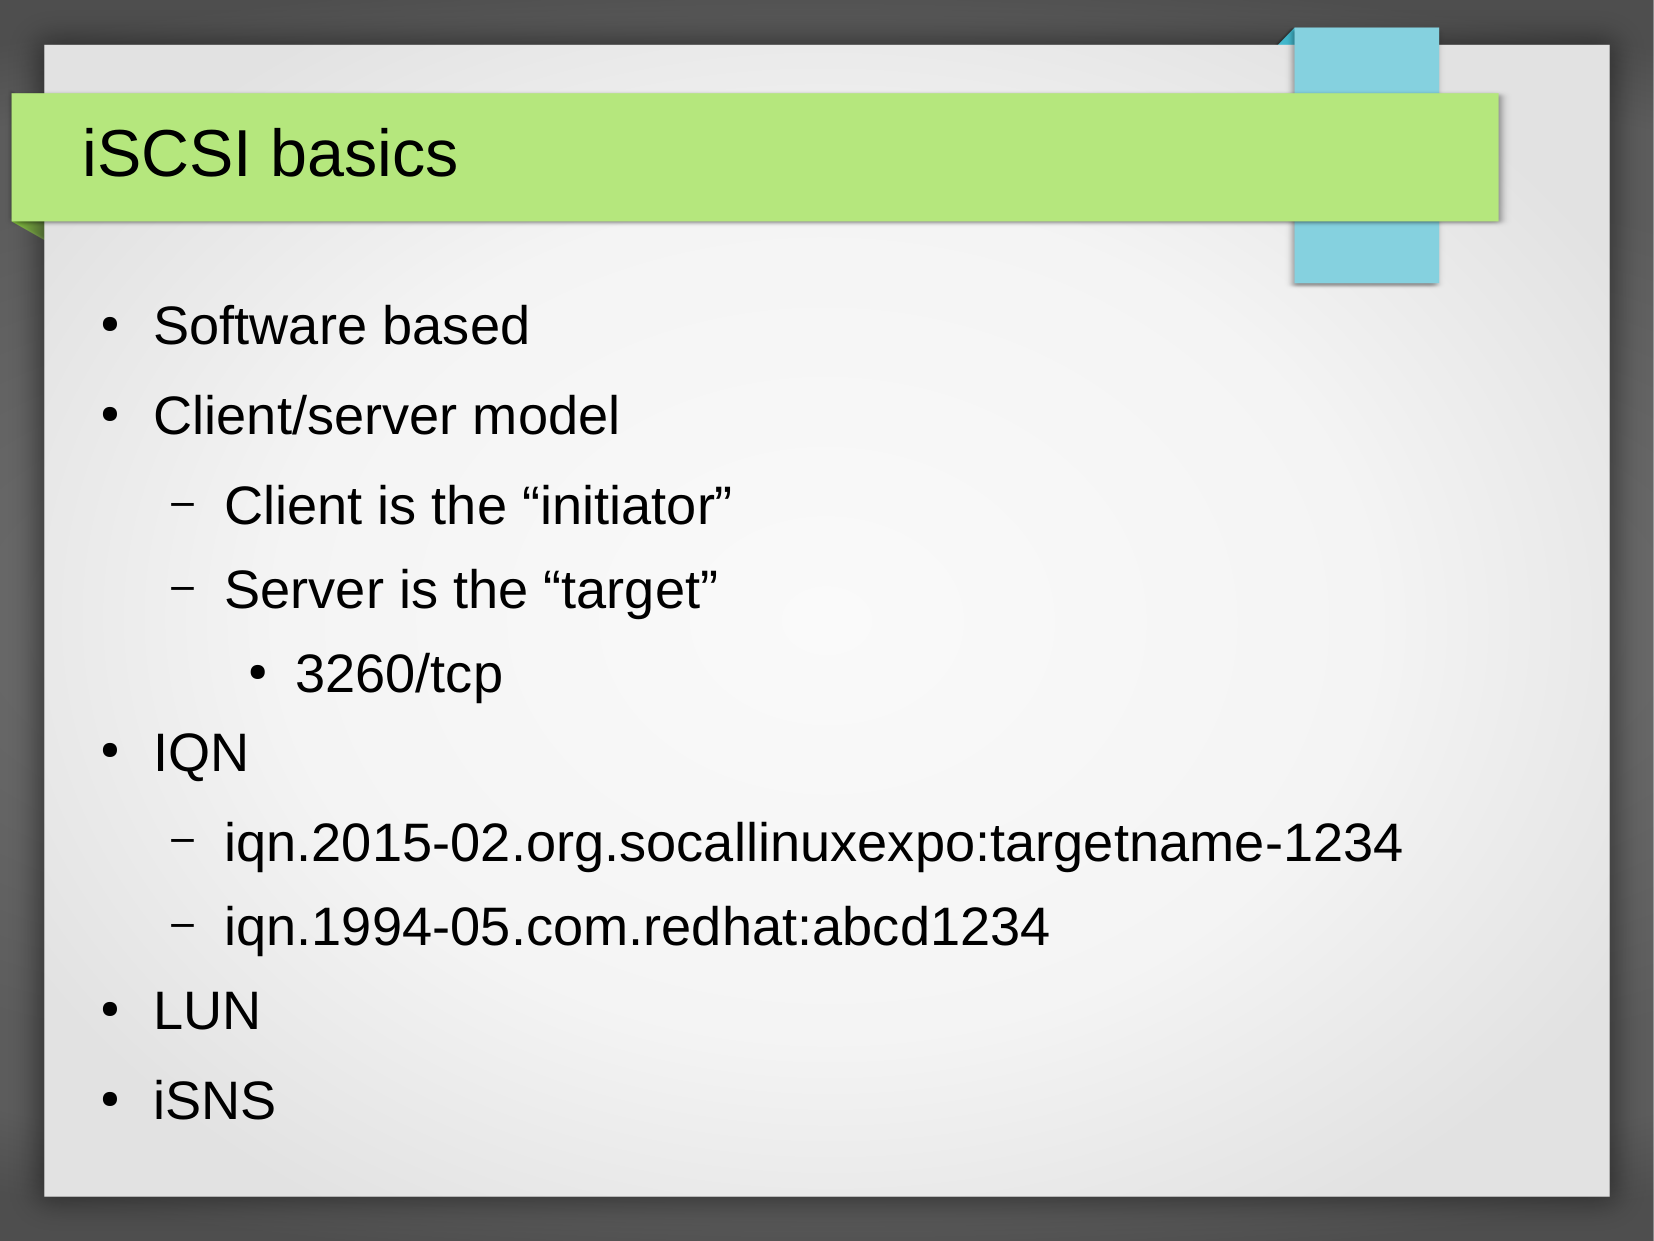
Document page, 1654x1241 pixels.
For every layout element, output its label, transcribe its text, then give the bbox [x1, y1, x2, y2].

title iSCSI basics [82, 94, 1264, 213]
list Software based Client/server model Client is the “initiator” Server is the “target” 3260/tcp IQN iqn.2015-02.org.socallinuxexpo:targetname-1234 iqn.1994-05.com.redhat:abcd1234 LUN iSNS [82, 295, 1571, 1156]
picture [0, 0, 1654, 1241]
